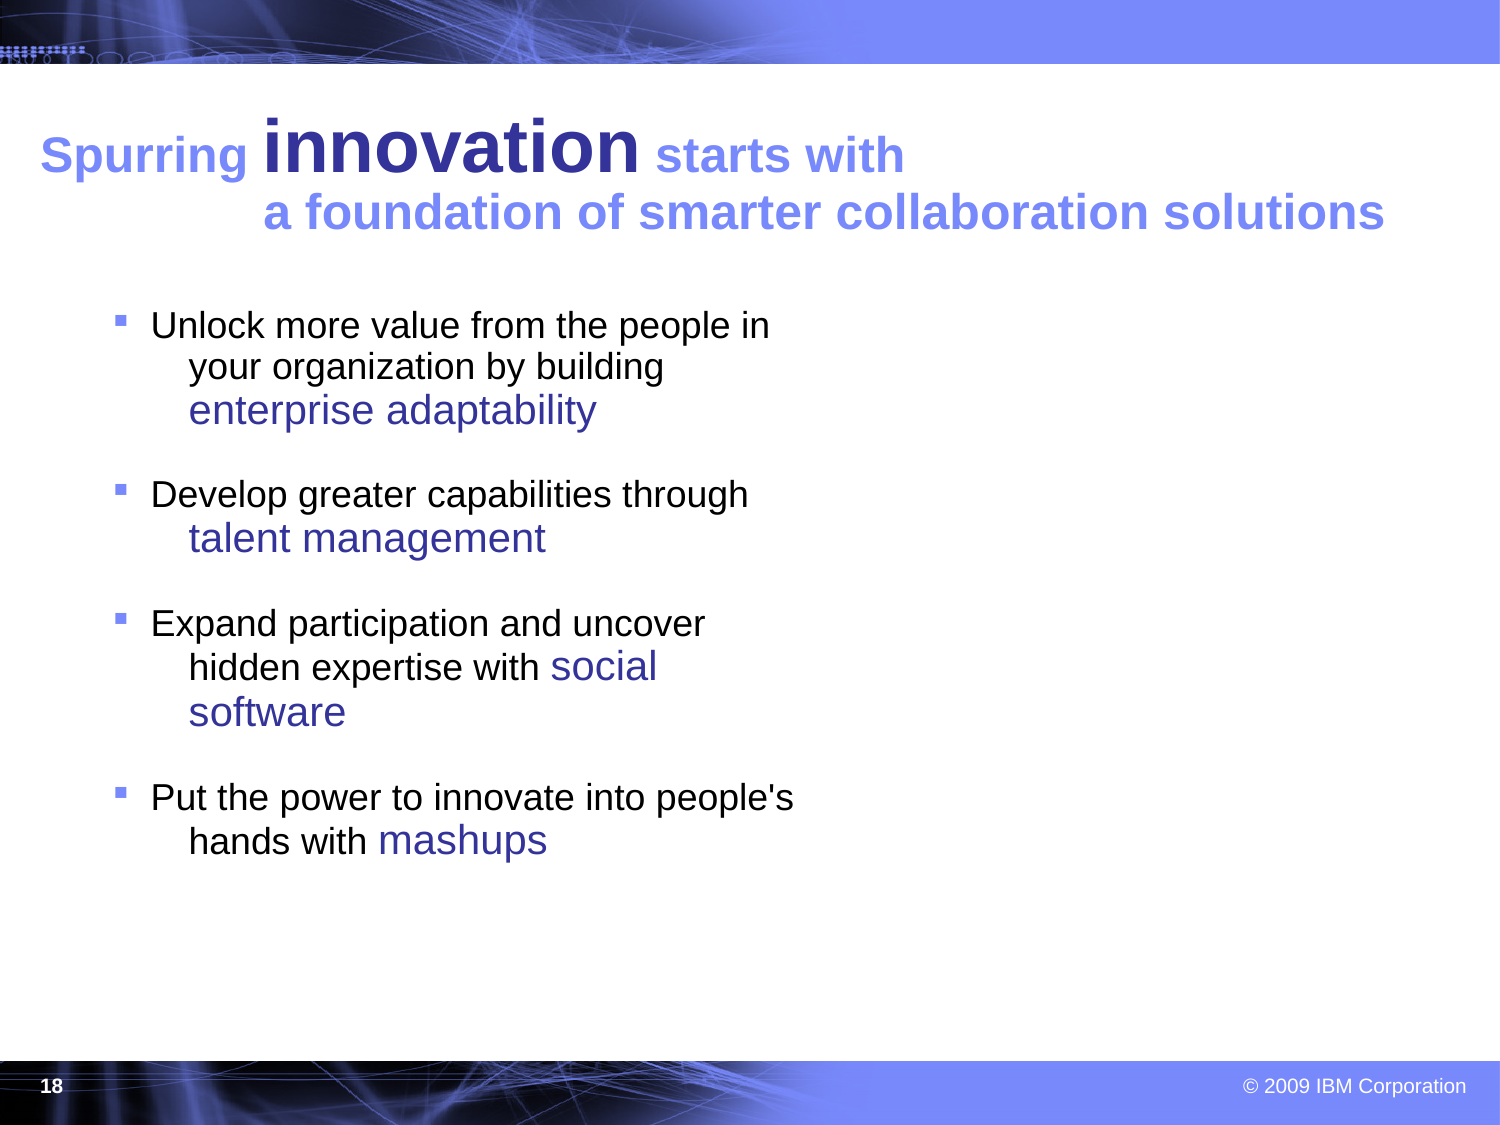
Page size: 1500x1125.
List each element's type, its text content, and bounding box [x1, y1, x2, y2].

title Spurring innovation starts with a foundation of smarter collaboration solutions [25, 103, 1434, 306]
picture [0, 1061, 1500, 1125]
picture [0, 0, 1500, 64]
list Unlock more value from the people in your organization by building enterprise adaptability Develop greater capabilities through talent management Expand participation and uncover hidden expertise with social software Put the power to innovate into people's hands with mashups [112, 305, 816, 1006]
